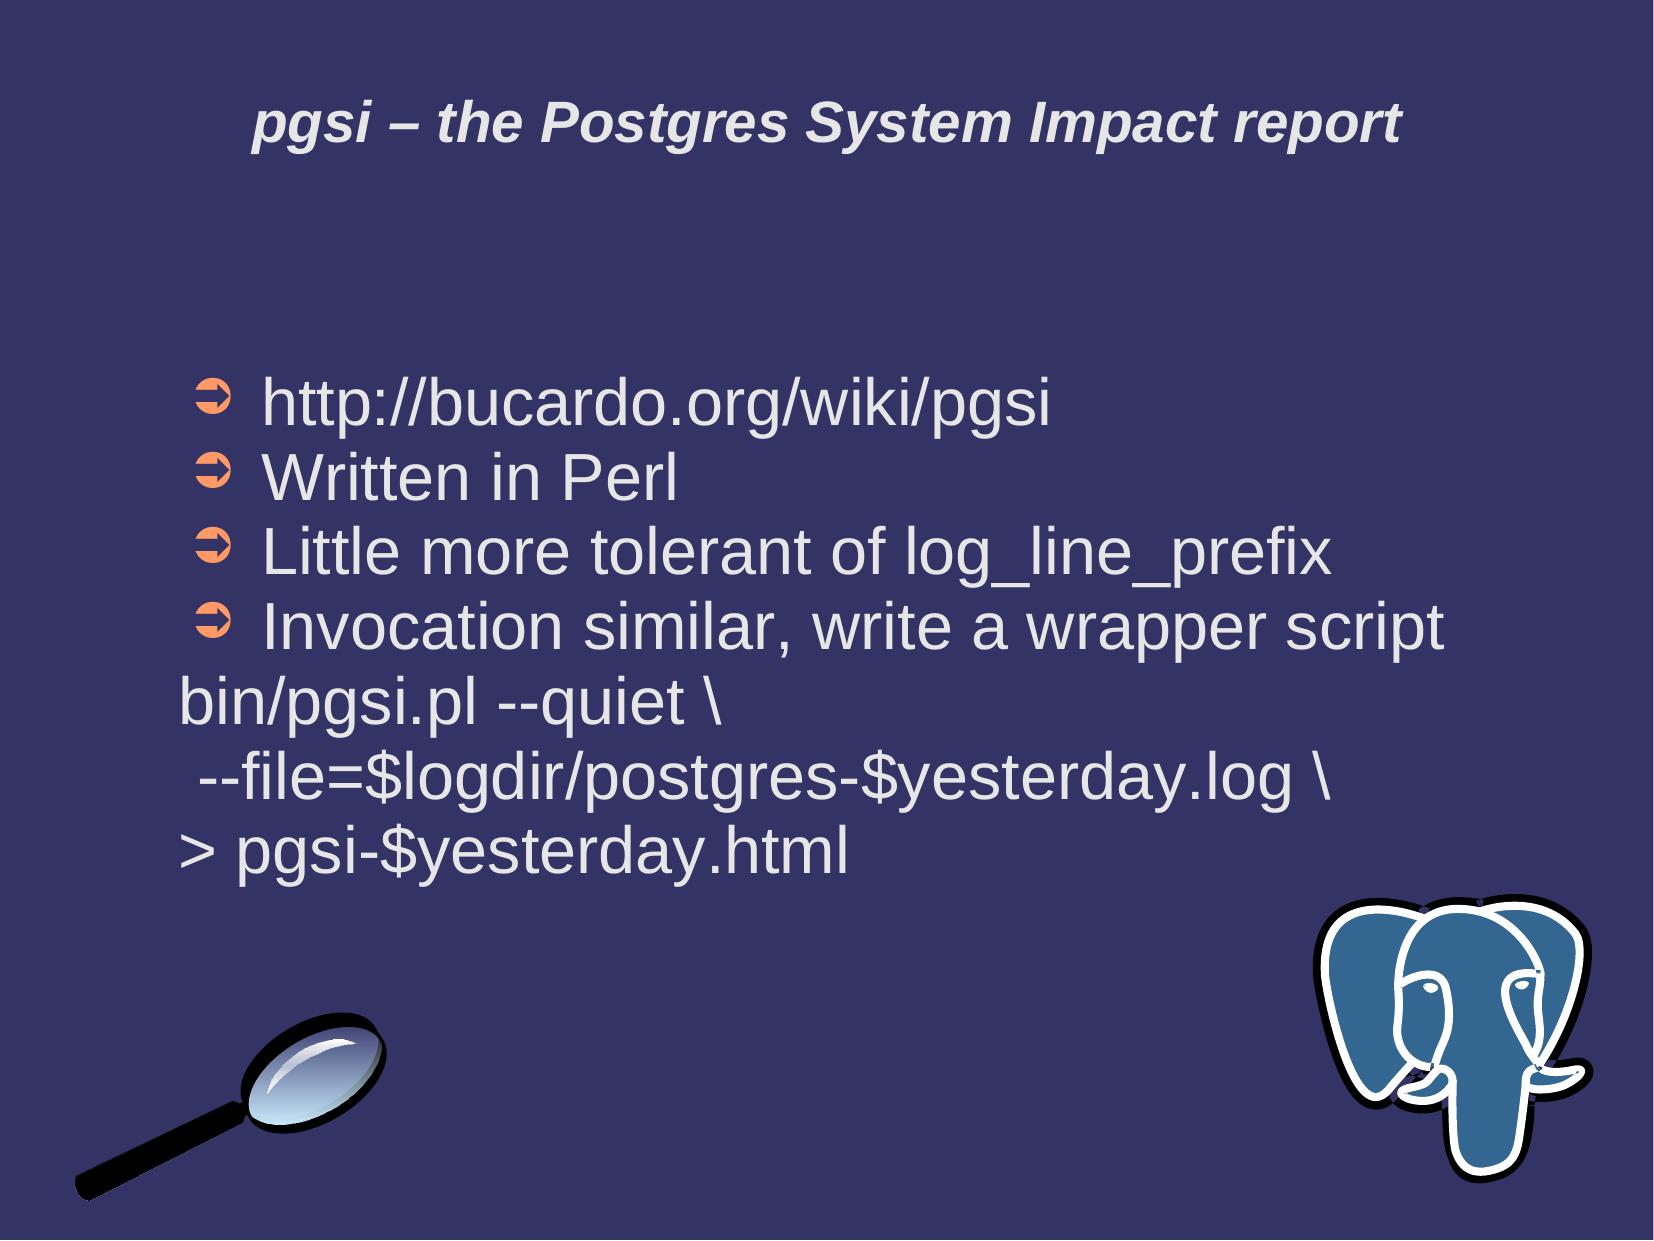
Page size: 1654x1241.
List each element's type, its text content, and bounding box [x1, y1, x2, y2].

title pgsi – the Postgres System Impact report [121, 19, 1534, 227]
list http://bucardo.org/wiki/pgsi Written in Perl Little more tolerant of log_line_prefix Invocation similar, write a wrapper script bin/pgsi.pl --quiet \ --file=$logdir/postgres-$yesterday.log \ > pgsi-$yesterday.html [178, 364, 1570, 1184]
